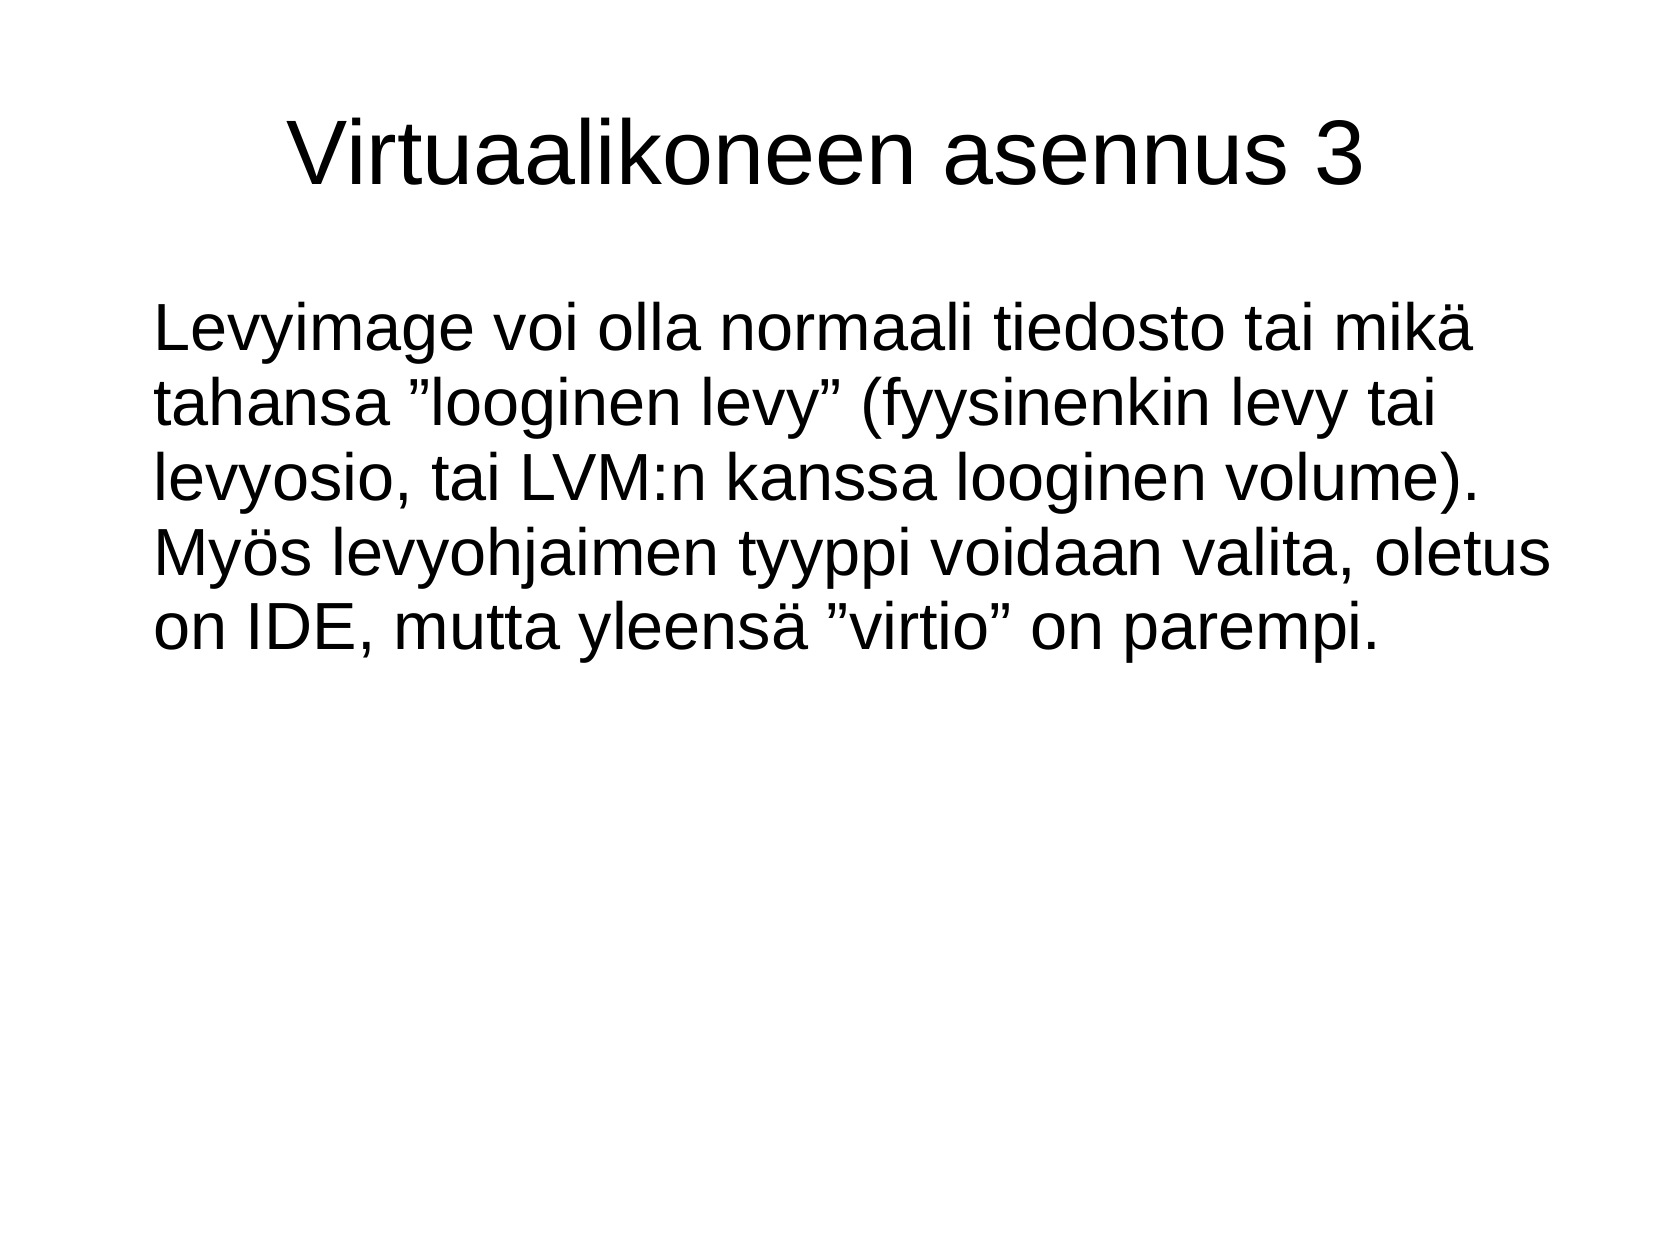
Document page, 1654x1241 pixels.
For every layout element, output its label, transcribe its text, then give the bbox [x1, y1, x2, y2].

list Levyimage voi olla normaali tiedosto tai mikä tahansa ”looginen levy” (fyysinenkin levy tai levyosio, tai LVM:n kanssa looginen volume). Myös levyohjaimen tyyppi voidaan valita, oletus on IDE, mutta yleensä ”virtio” on parempi. [82, 290, 1571, 1010]
title Virtuaalikoneen asennus 3 [82, 49, 1571, 257]
